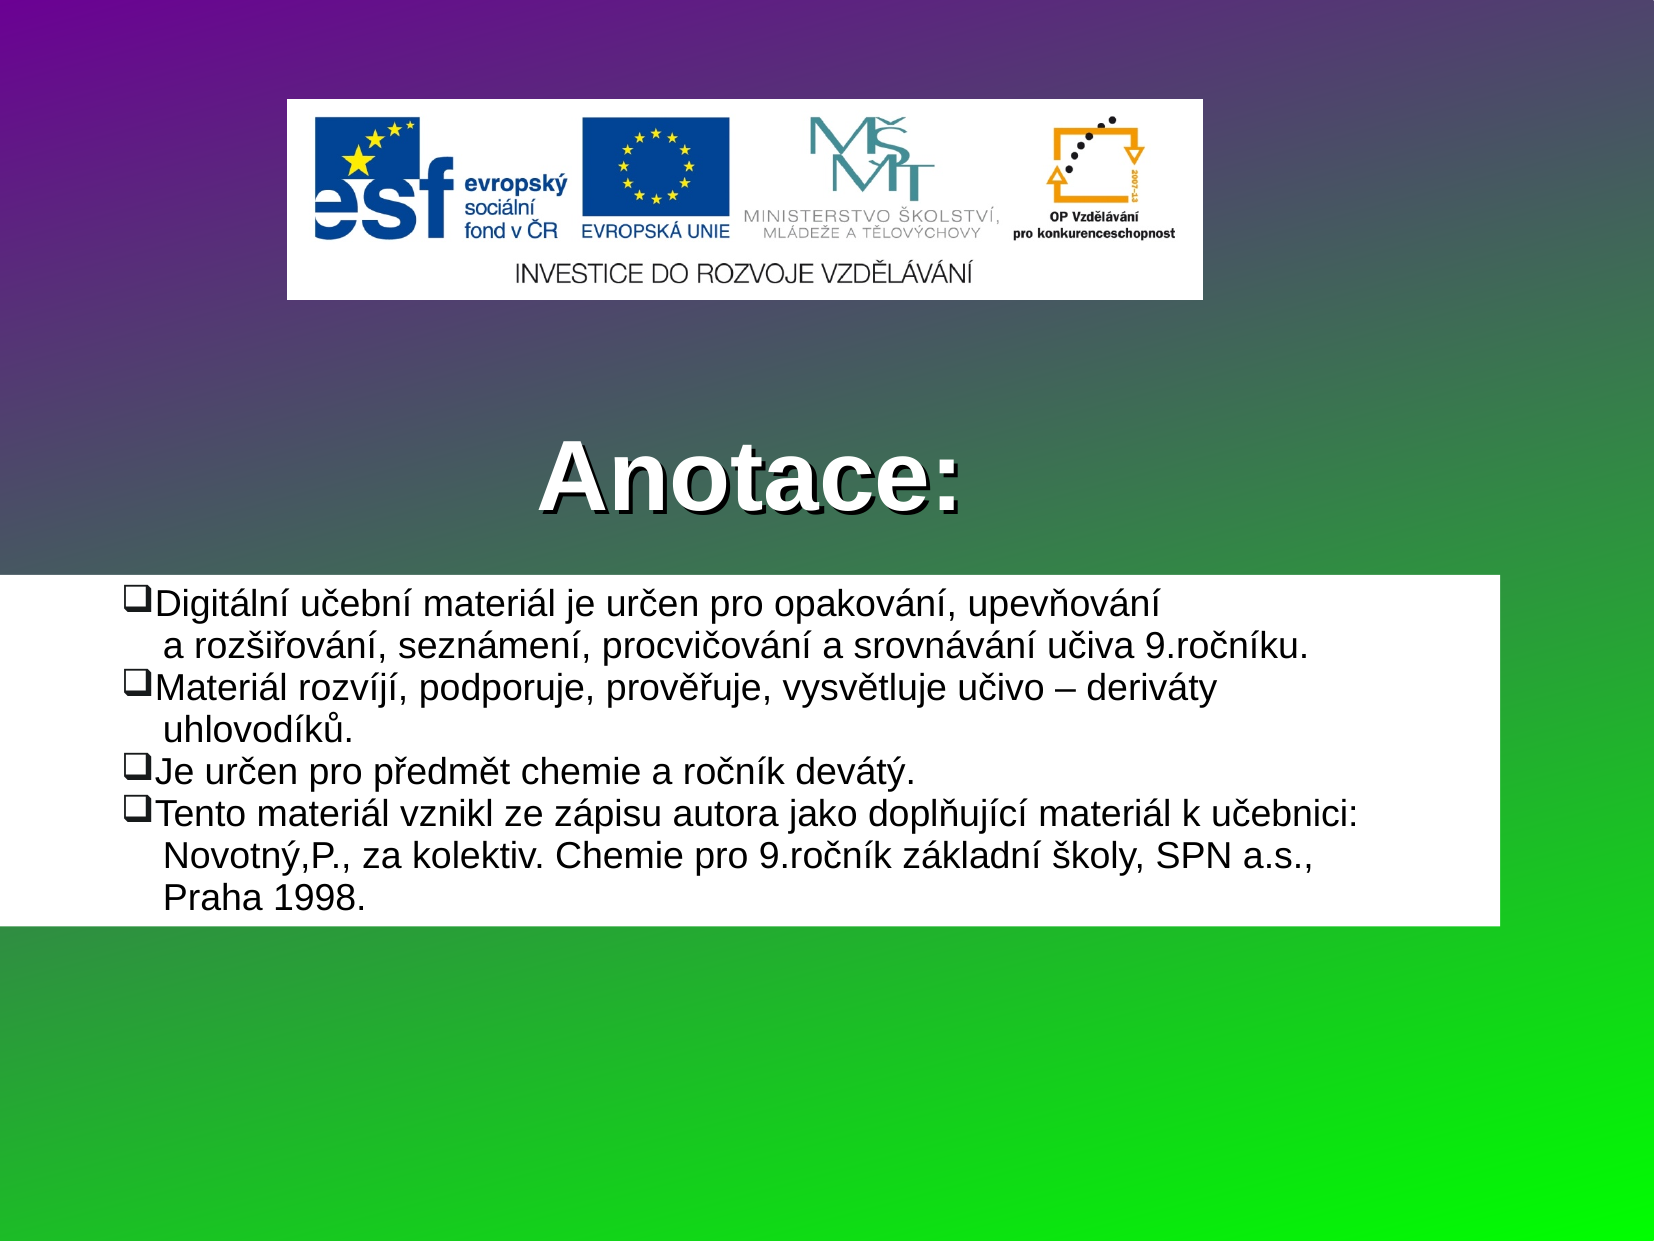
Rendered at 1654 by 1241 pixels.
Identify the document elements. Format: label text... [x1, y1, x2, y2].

picture [287, 99, 1203, 300]
text_box Digitální učební materiál je určen pro opakování, upevňování a rozšiřování, seznámení, procvičování a srovnávání učiva 9.ročníku. Materiál rozvíjí, podporuje, prověřuje, vysvětluje učivo – deriváty uhlovodíků. Je určen pro předmět chemie a ročník devátý. Tento materiál vznikl ze zápisu autora jako doplňující materiál k učebnici: Novotný,P., za kolektiv. Chemie pro 9.ročník základní školy, SPN a.s., Praha 1998. [0, 574, 1501, 927]
title Anotace: [112, 349, 1388, 574]
